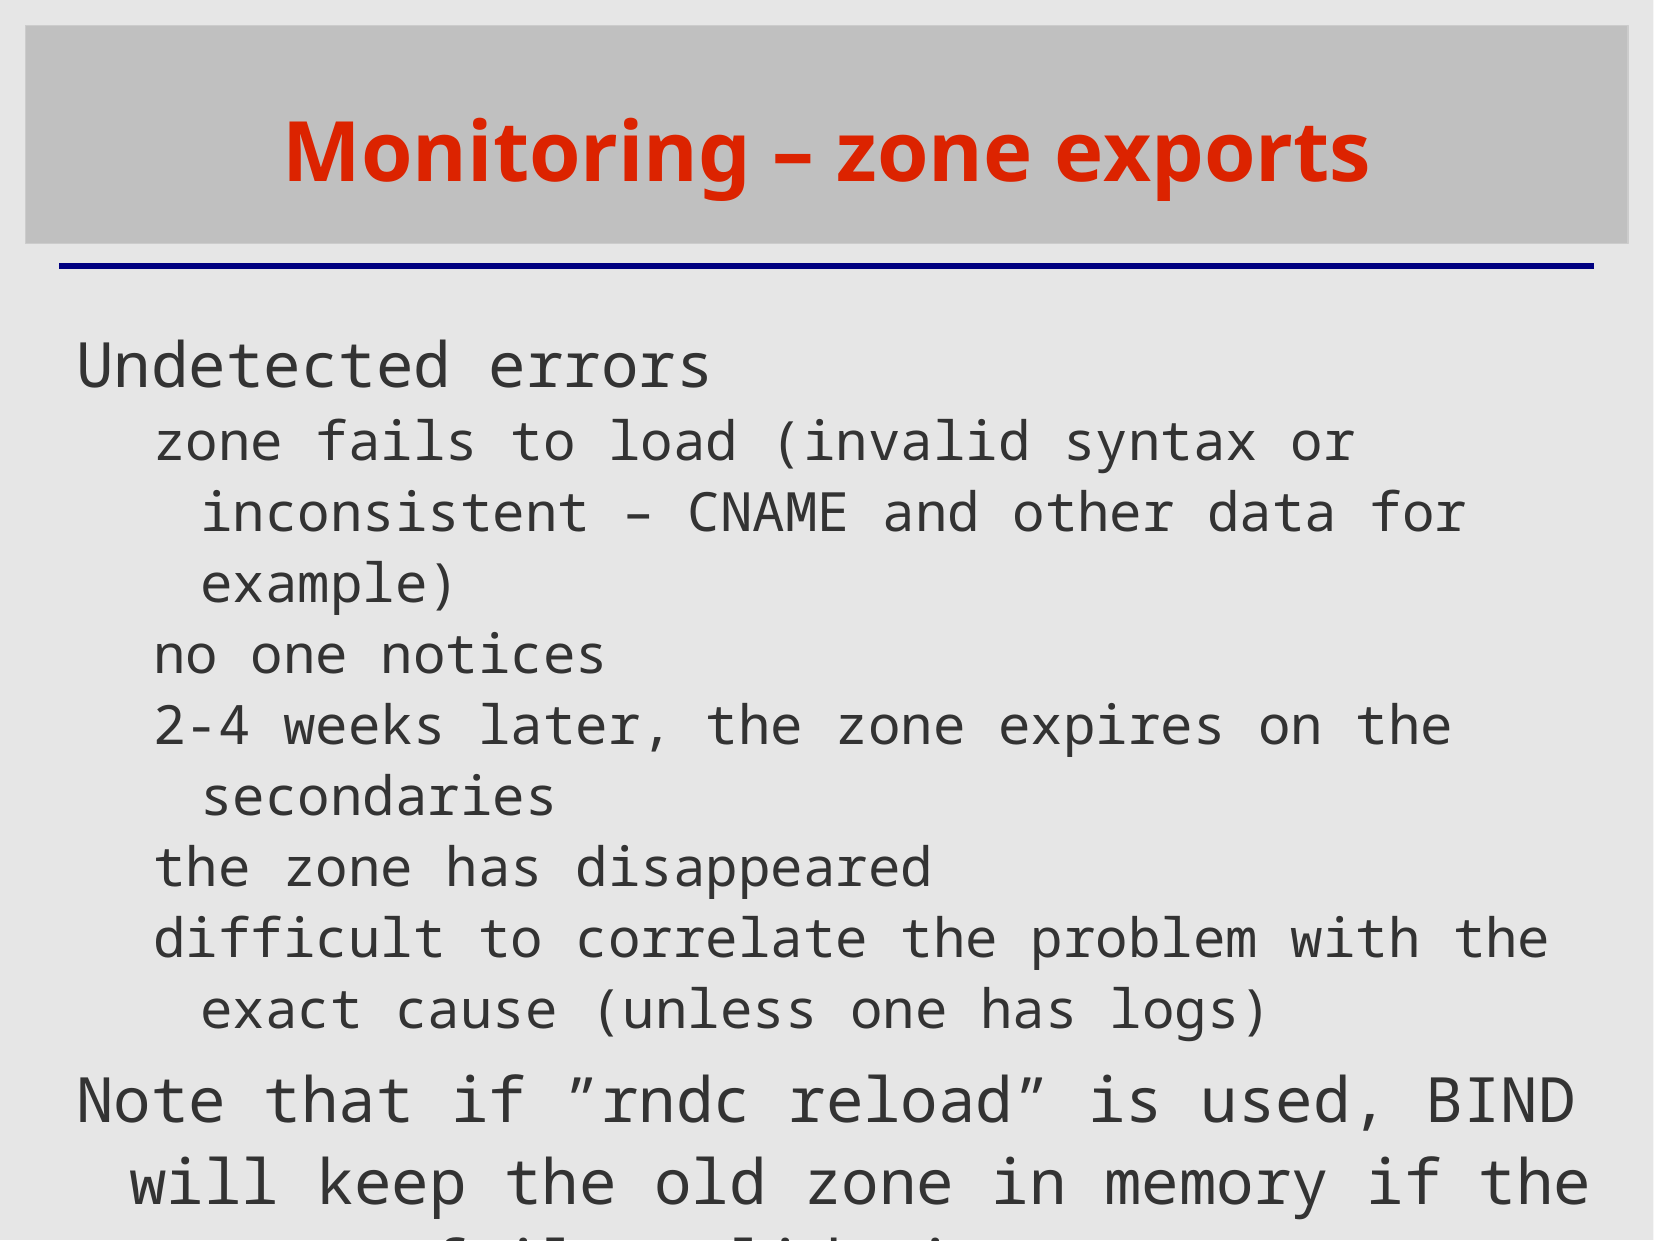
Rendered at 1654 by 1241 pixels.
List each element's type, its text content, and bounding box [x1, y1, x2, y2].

title Monitoring – zone exports [121, 53, 1534, 246]
list Undetected errors zone fails to load (invalid syntax or inconsistent – CNAME and other data for example) no one notices 2-4 weeks later, the zone expires on the secondaries the zone has disappeared difficult to correlate the problem with the exact cause (unless one has logs) Note that if ”rndc reload” is used, BIND will keep the old zone in memory if the new one fails validation [59, 322, 1594, 1178]
